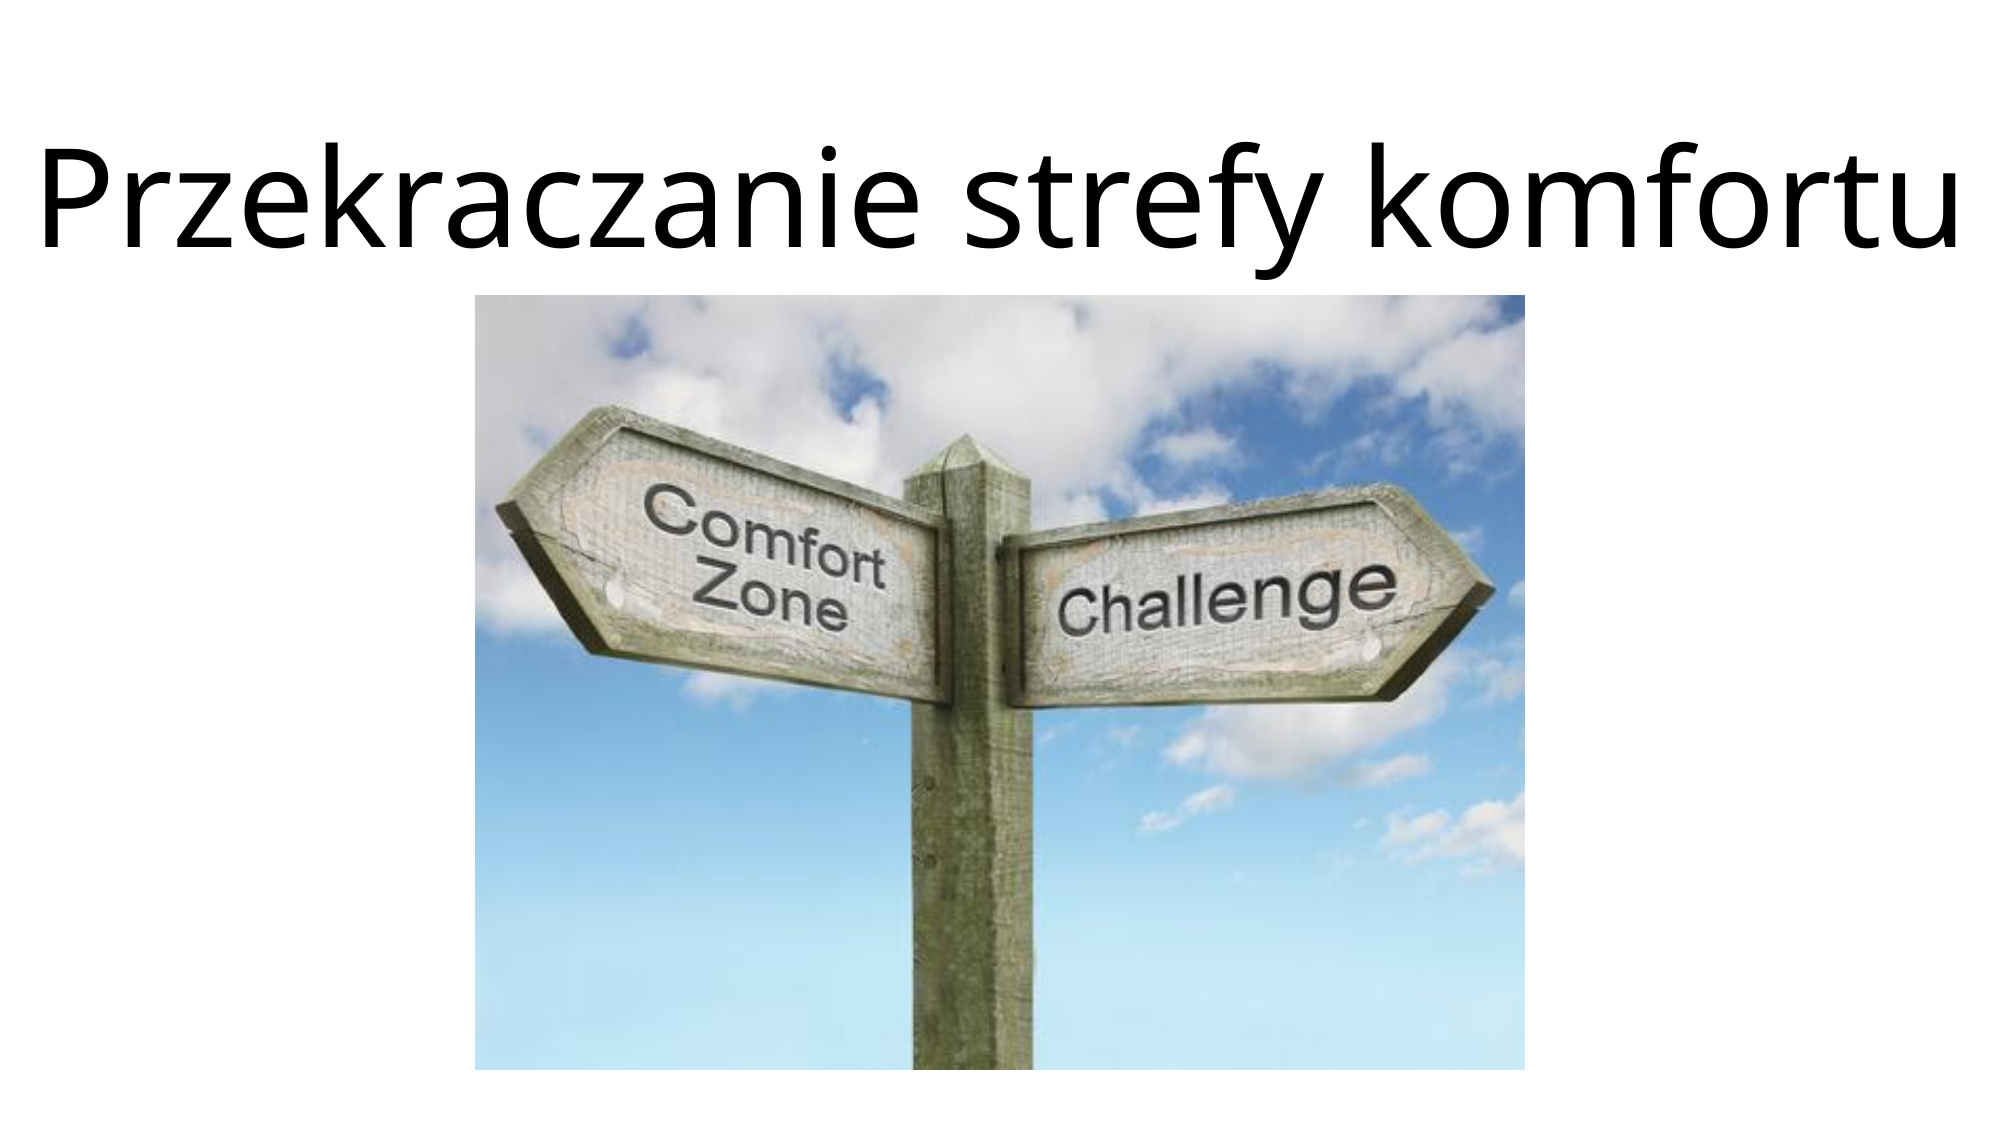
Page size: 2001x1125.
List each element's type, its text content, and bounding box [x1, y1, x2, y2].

title Przekraczanie strefy komfortu [0, 0, 2000, 285]
picture [475, 295, 1525, 1070]
